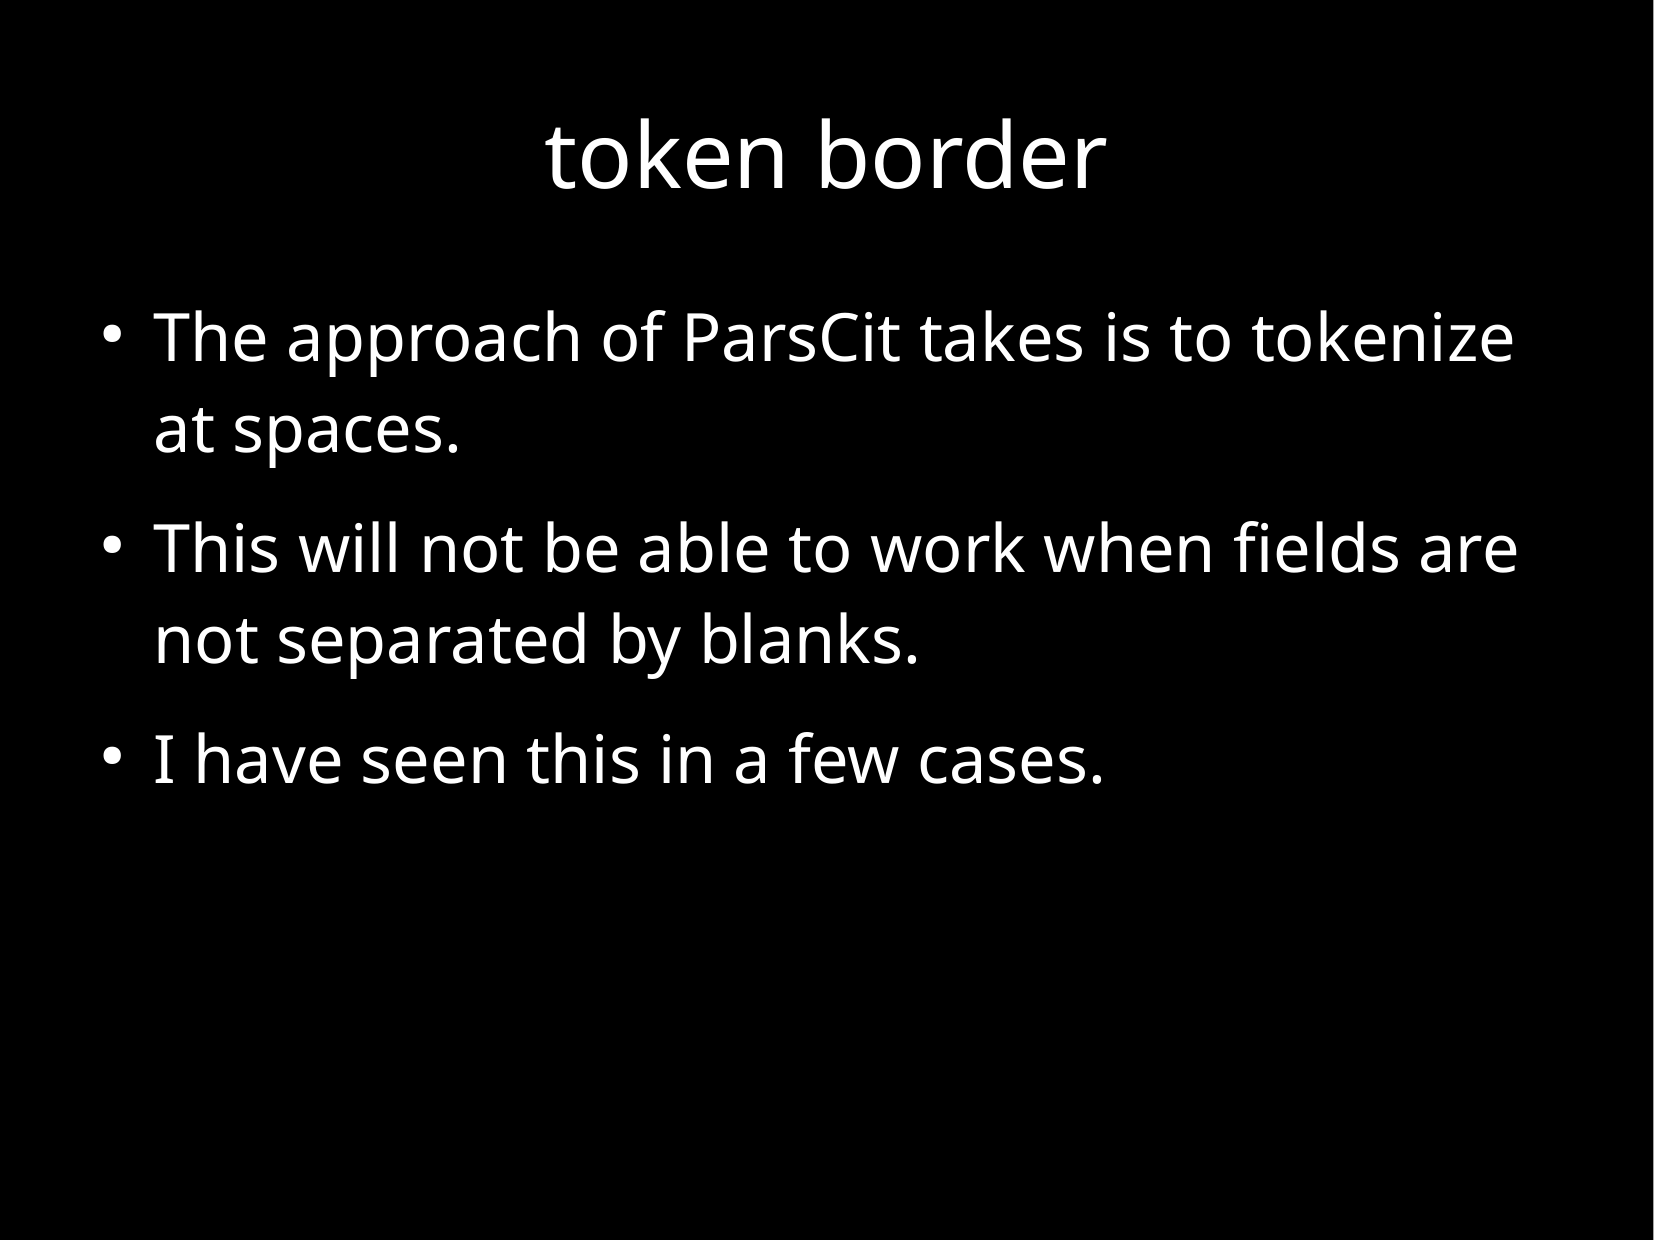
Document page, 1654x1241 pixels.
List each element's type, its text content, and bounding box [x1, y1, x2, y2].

list The approach of ParsCit takes is to tokenize at spaces. This will not be able to work when fields are not separated by blanks. I have seen this in a few cases. [82, 290, 1571, 1010]
title token border [82, 49, 1571, 257]
